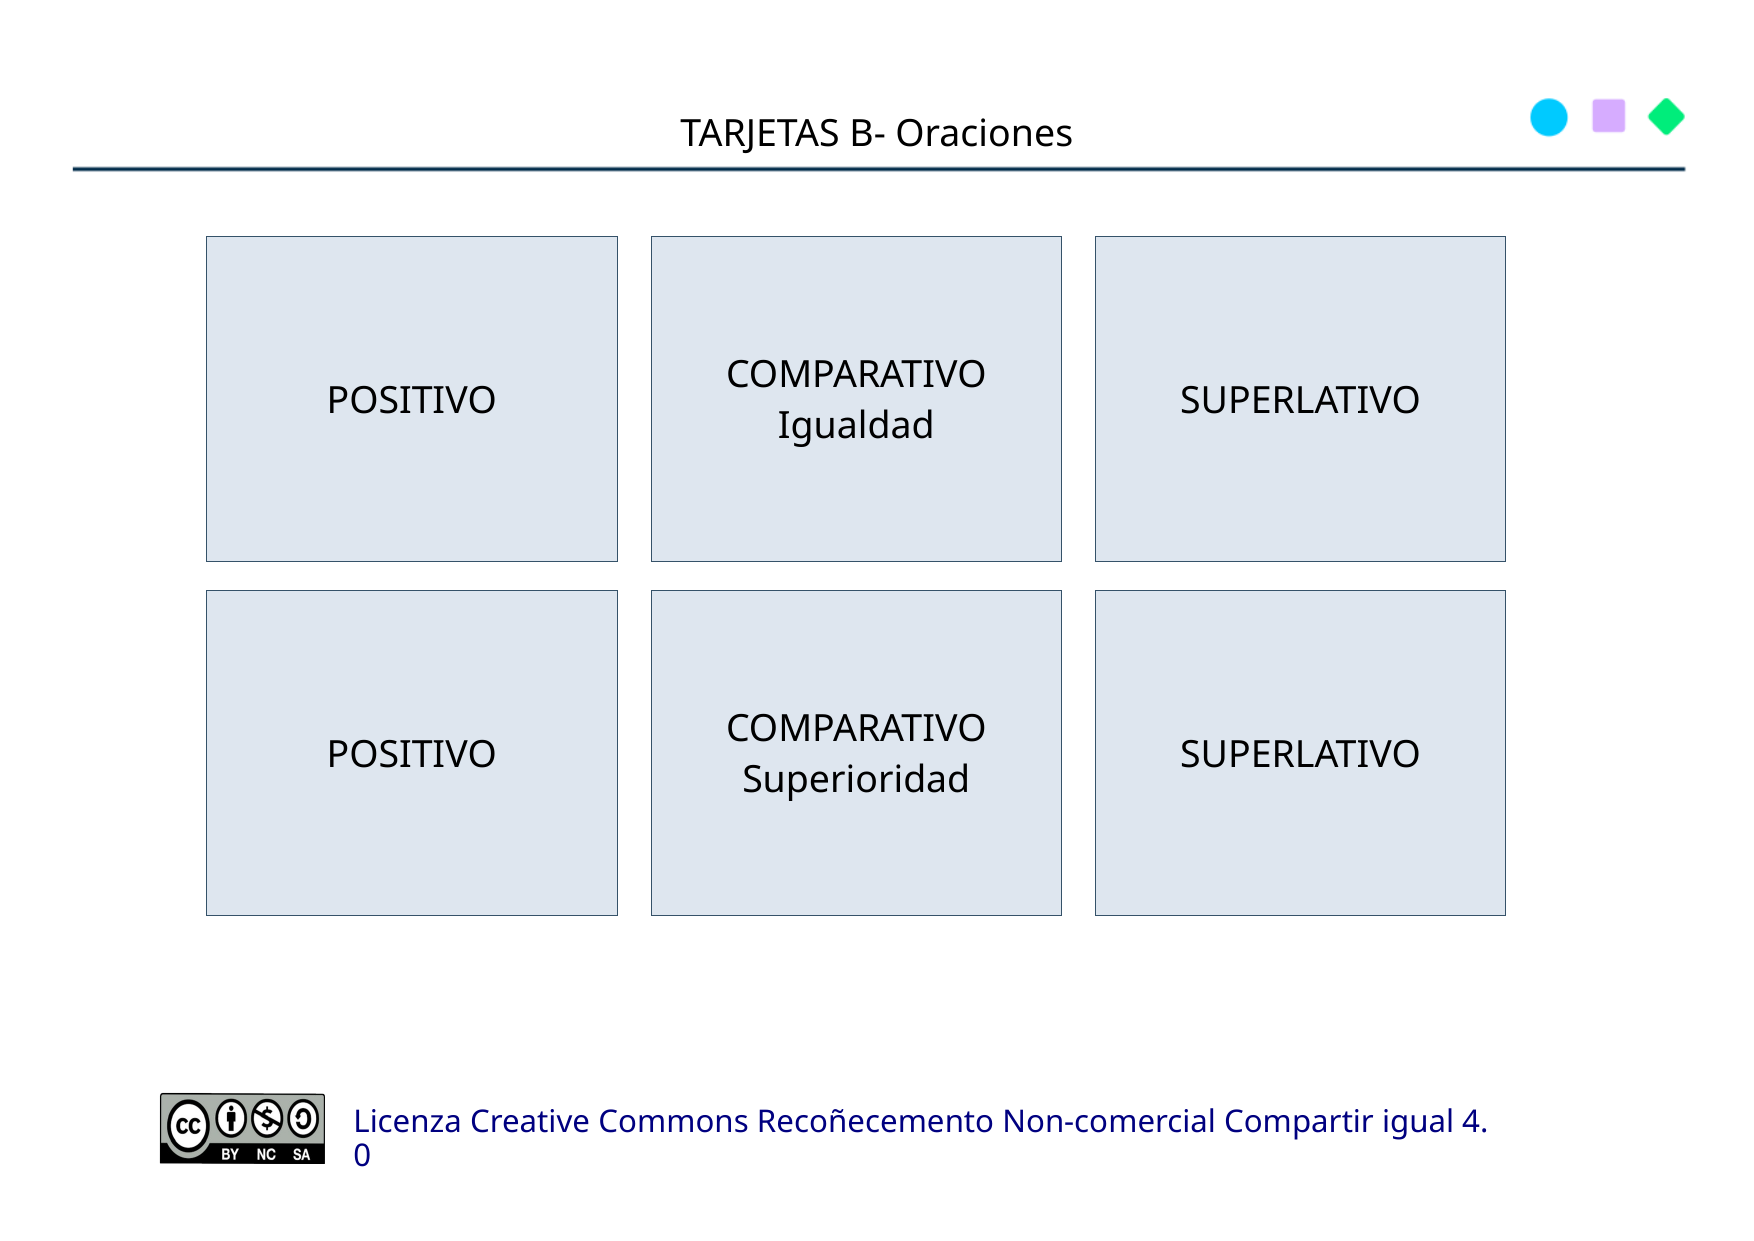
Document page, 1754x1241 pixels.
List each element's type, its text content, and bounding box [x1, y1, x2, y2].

picture [159, 1092, 325, 1164]
picture [59, 70, 1695, 194]
text_box SUPERLATIVO [1095, 236, 1506, 562]
text_box POSITIVO [206, 236, 618, 562]
text_box COMPARATIVO Superioridad [651, 590, 1062, 916]
text_box SUPERLATIVO [1095, 590, 1506, 916]
text_box POSITIVO [206, 590, 618, 916]
text_box Licenza Creative Commons Recoñecemento Non-comercial Compartir igual 4.0 [338, 1072, 1506, 1170]
text_box COMPARATIVO Igualdad [651, 236, 1062, 562]
